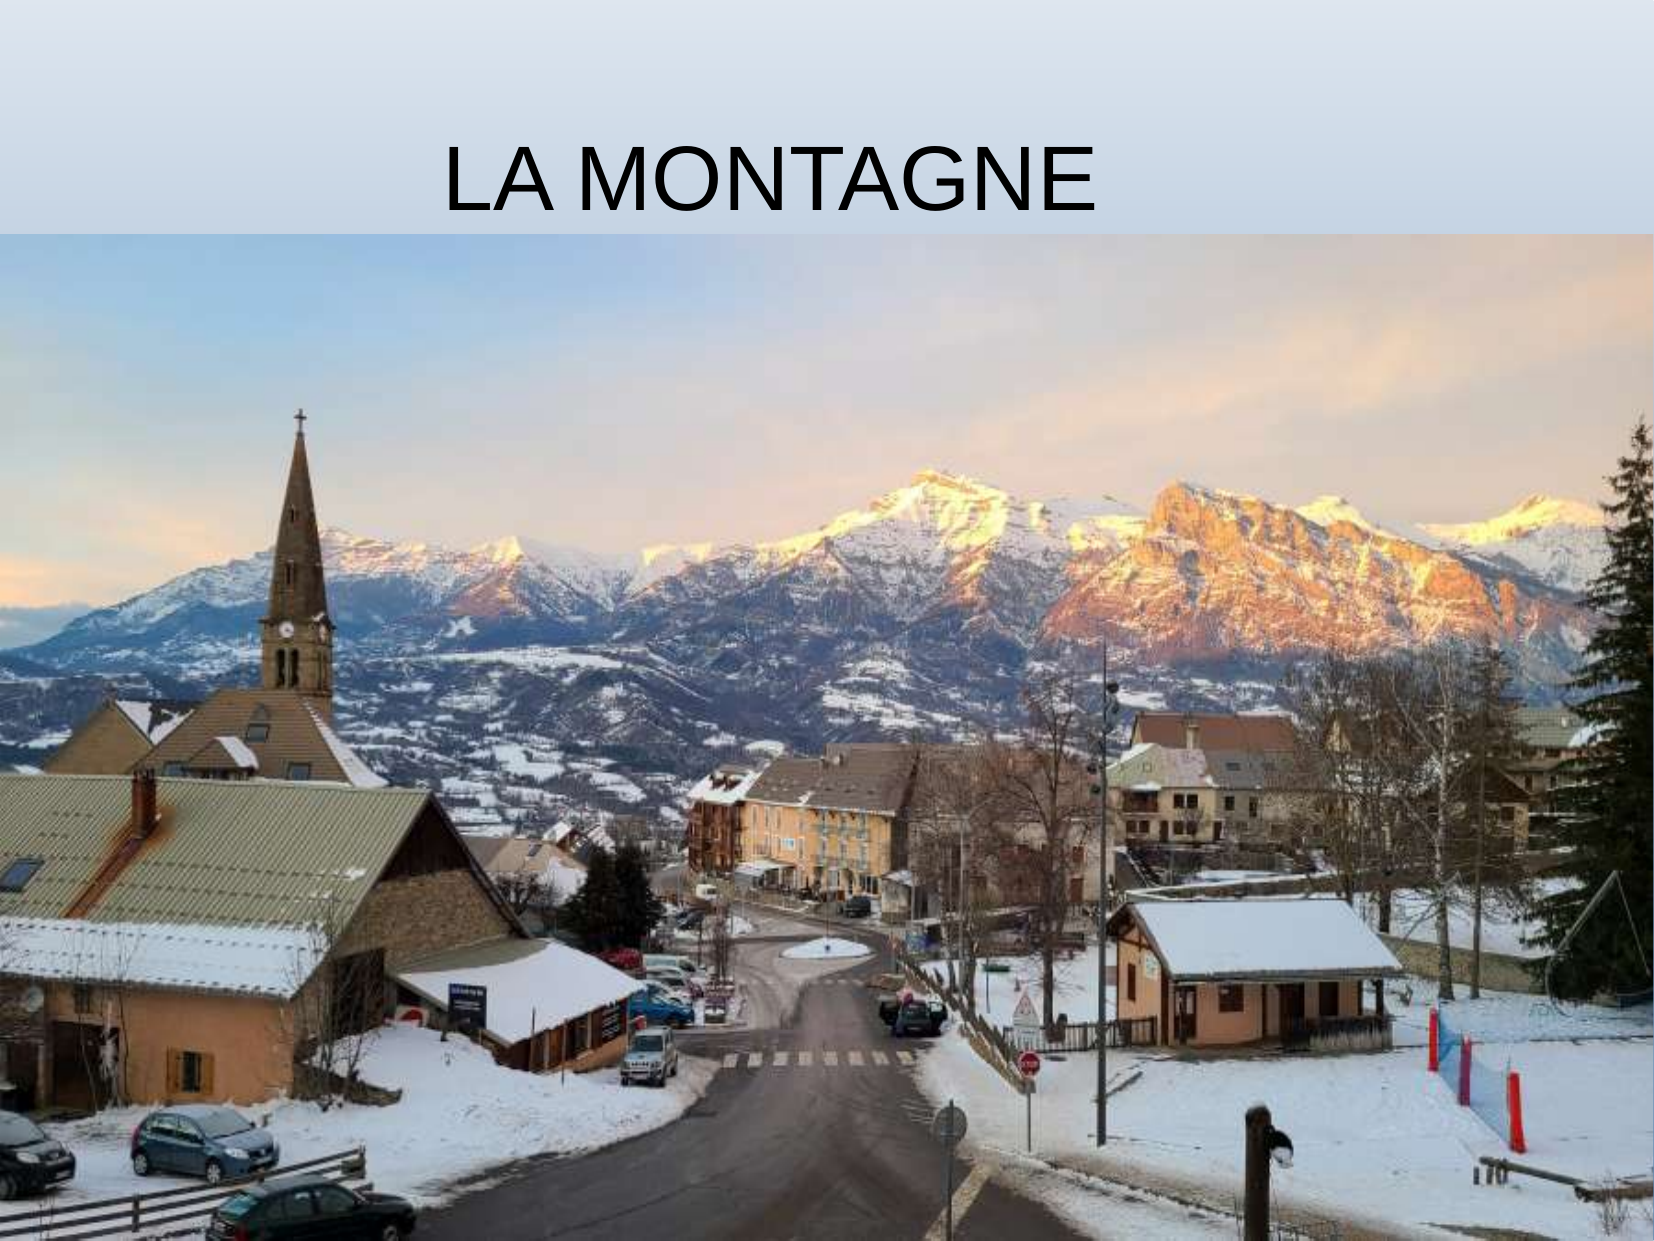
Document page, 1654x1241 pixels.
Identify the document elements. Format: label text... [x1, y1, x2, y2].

title LA MONTAGNE [442, 31, 1654, 234]
picture [0, 234, 1654, 1241]
